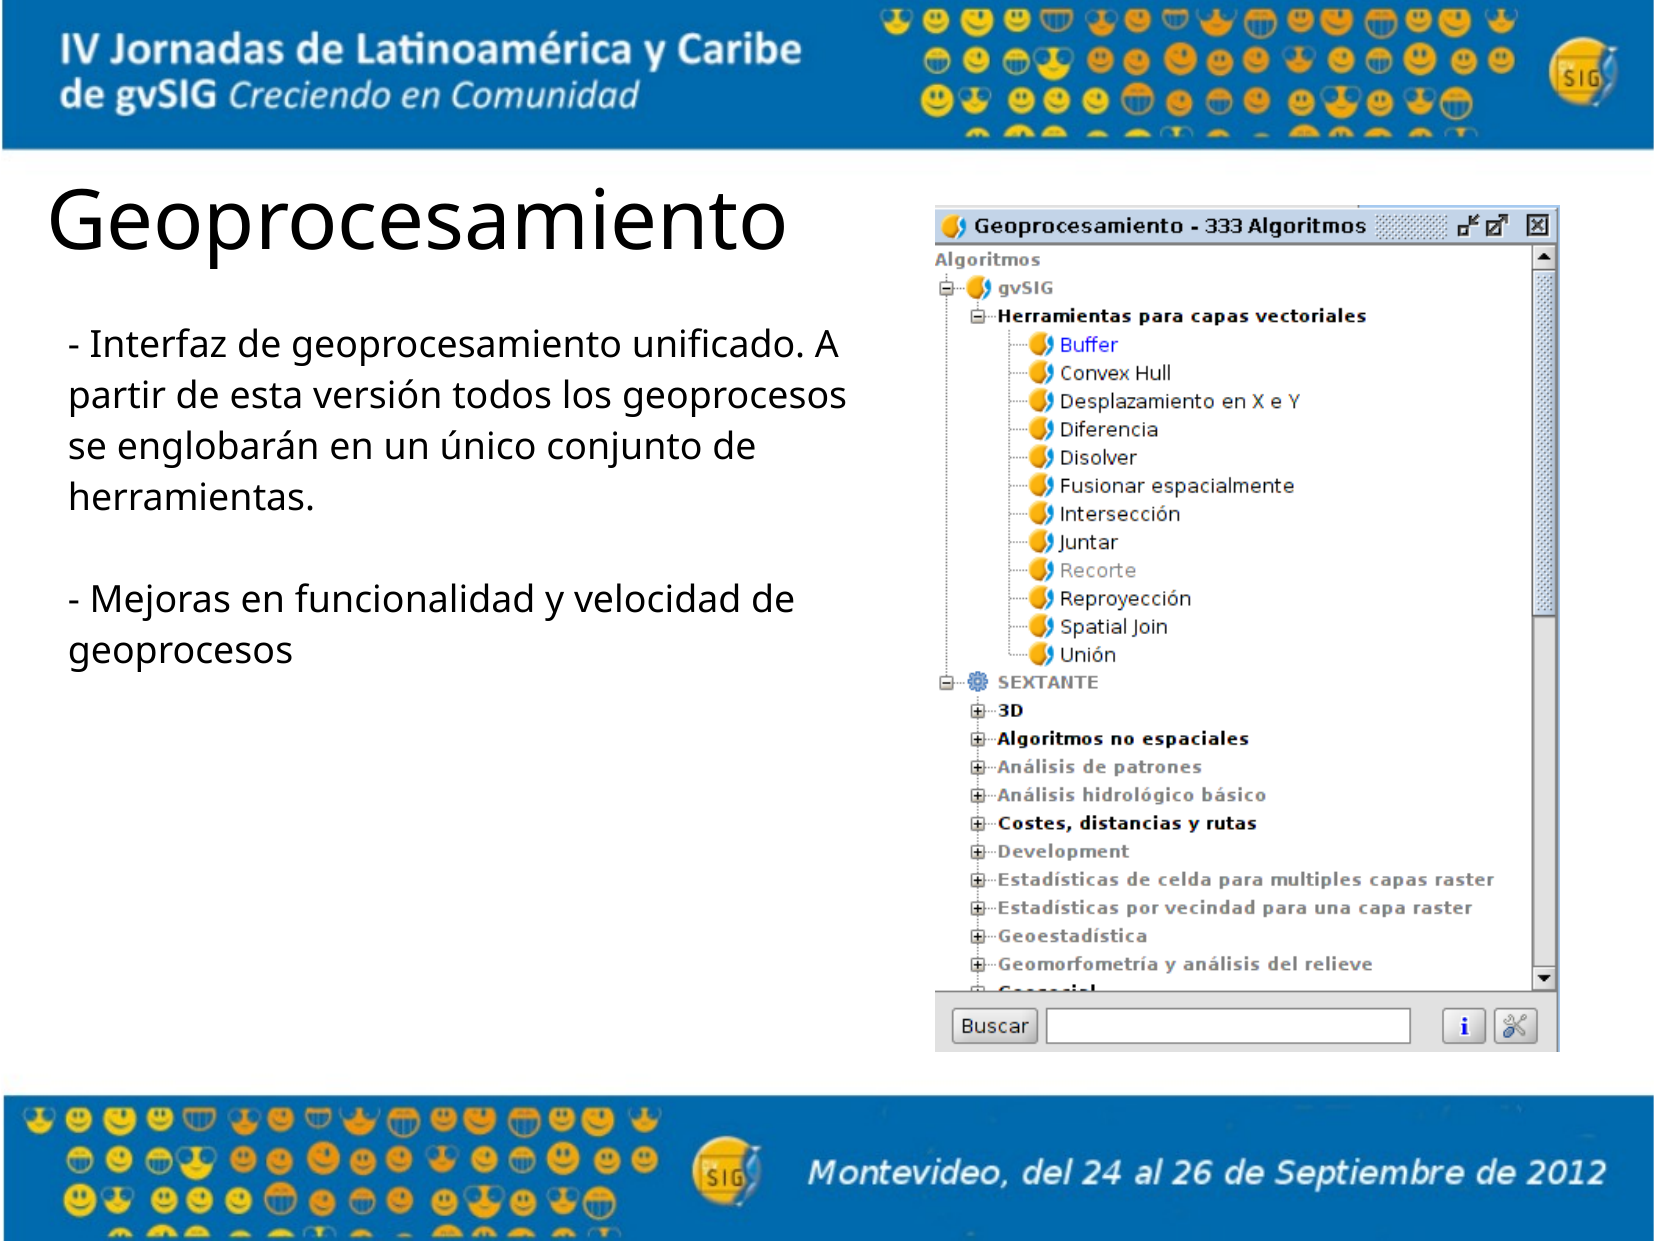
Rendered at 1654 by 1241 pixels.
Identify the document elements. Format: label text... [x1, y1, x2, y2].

picture [1, 0, 1654, 1241]
title Geoprocesamiento [46, 170, 1534, 264]
text_box - Interfaz de geoprocesamiento unificado. A partir de esta versión todos los geoprocesos se englobarán en un único conjunto de herramientas. - Mejoras en funcionalidad y velocidad de geoprocesos [53, 310, 869, 620]
